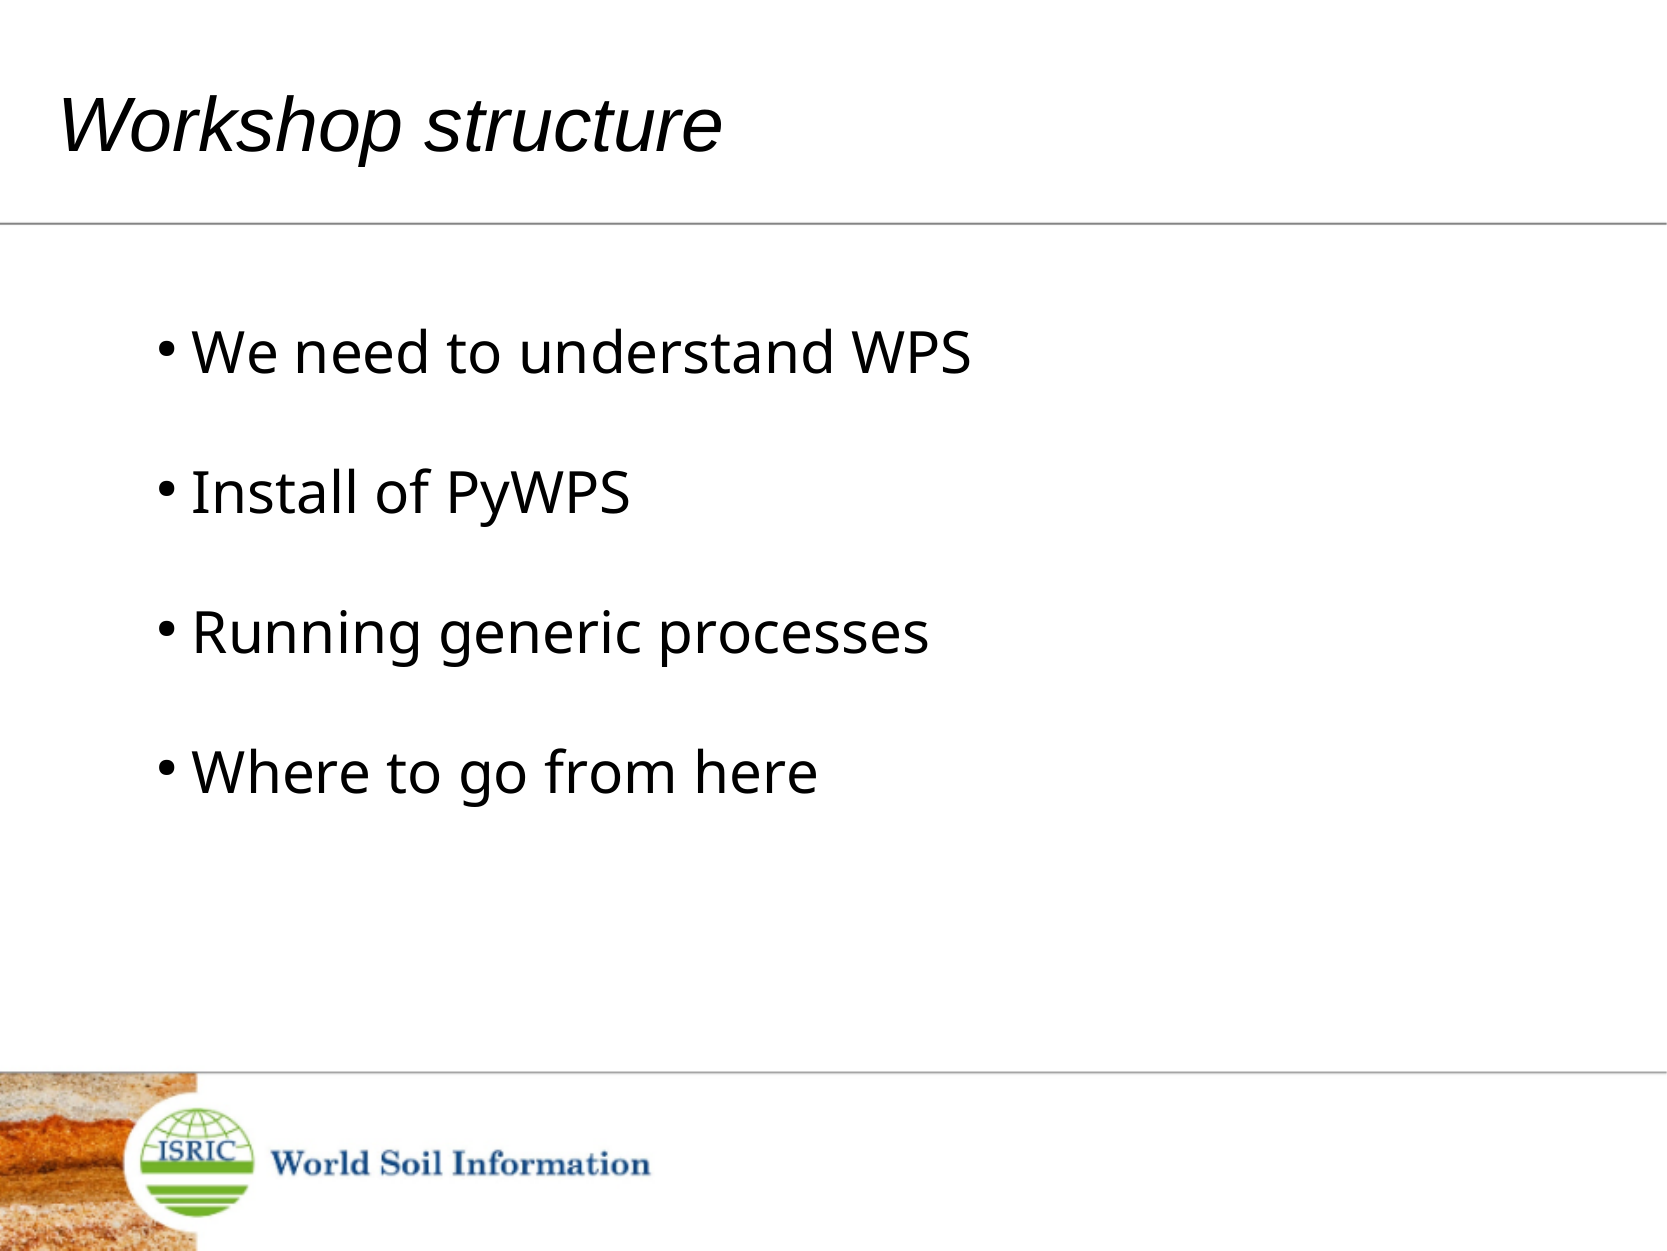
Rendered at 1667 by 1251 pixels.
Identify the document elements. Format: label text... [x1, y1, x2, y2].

text_box We need to understand WPS Install of PyWPS Running generic processes Where to go from here [141, 307, 1252, 993]
picture [0, 0, 1667, 1251]
title Workshop structure [57, 33, 1454, 217]
